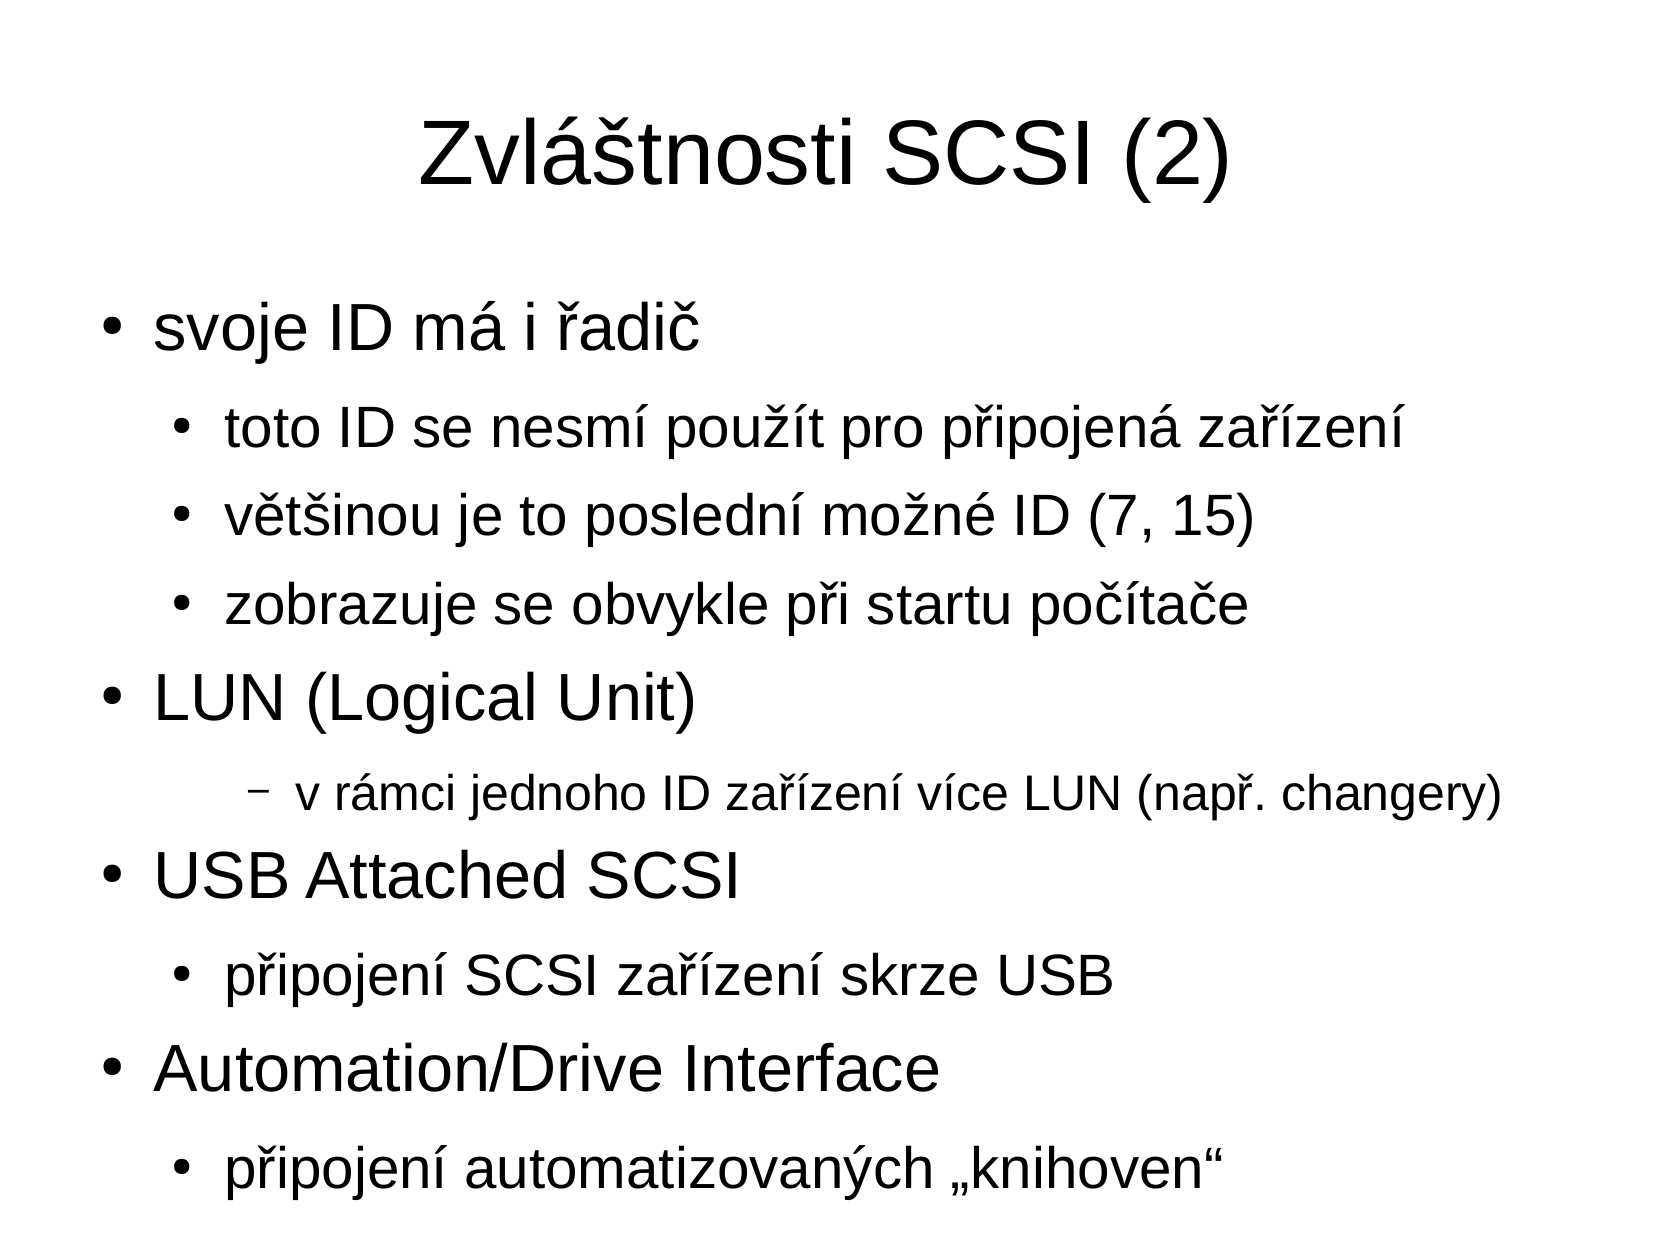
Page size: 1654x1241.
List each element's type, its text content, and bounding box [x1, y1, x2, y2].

list svoje ID má i řadič toto ID se nesmí použít pro připojená zařízení většinou je to poslední možné ID (7, 15) zobrazuje se obvykle při startu počítače LUN (Logical Unit) v rámci jednoho ID zařízení více LUN (např. changery) USB Attached SCSI připojení SCSI zařízení skrze USB Automation/Drive Interface připojení automatizovaných „knihoven“ [82, 290, 1571, 1217]
title Zvláštnosti SCSI (2) [82, 49, 1571, 257]
